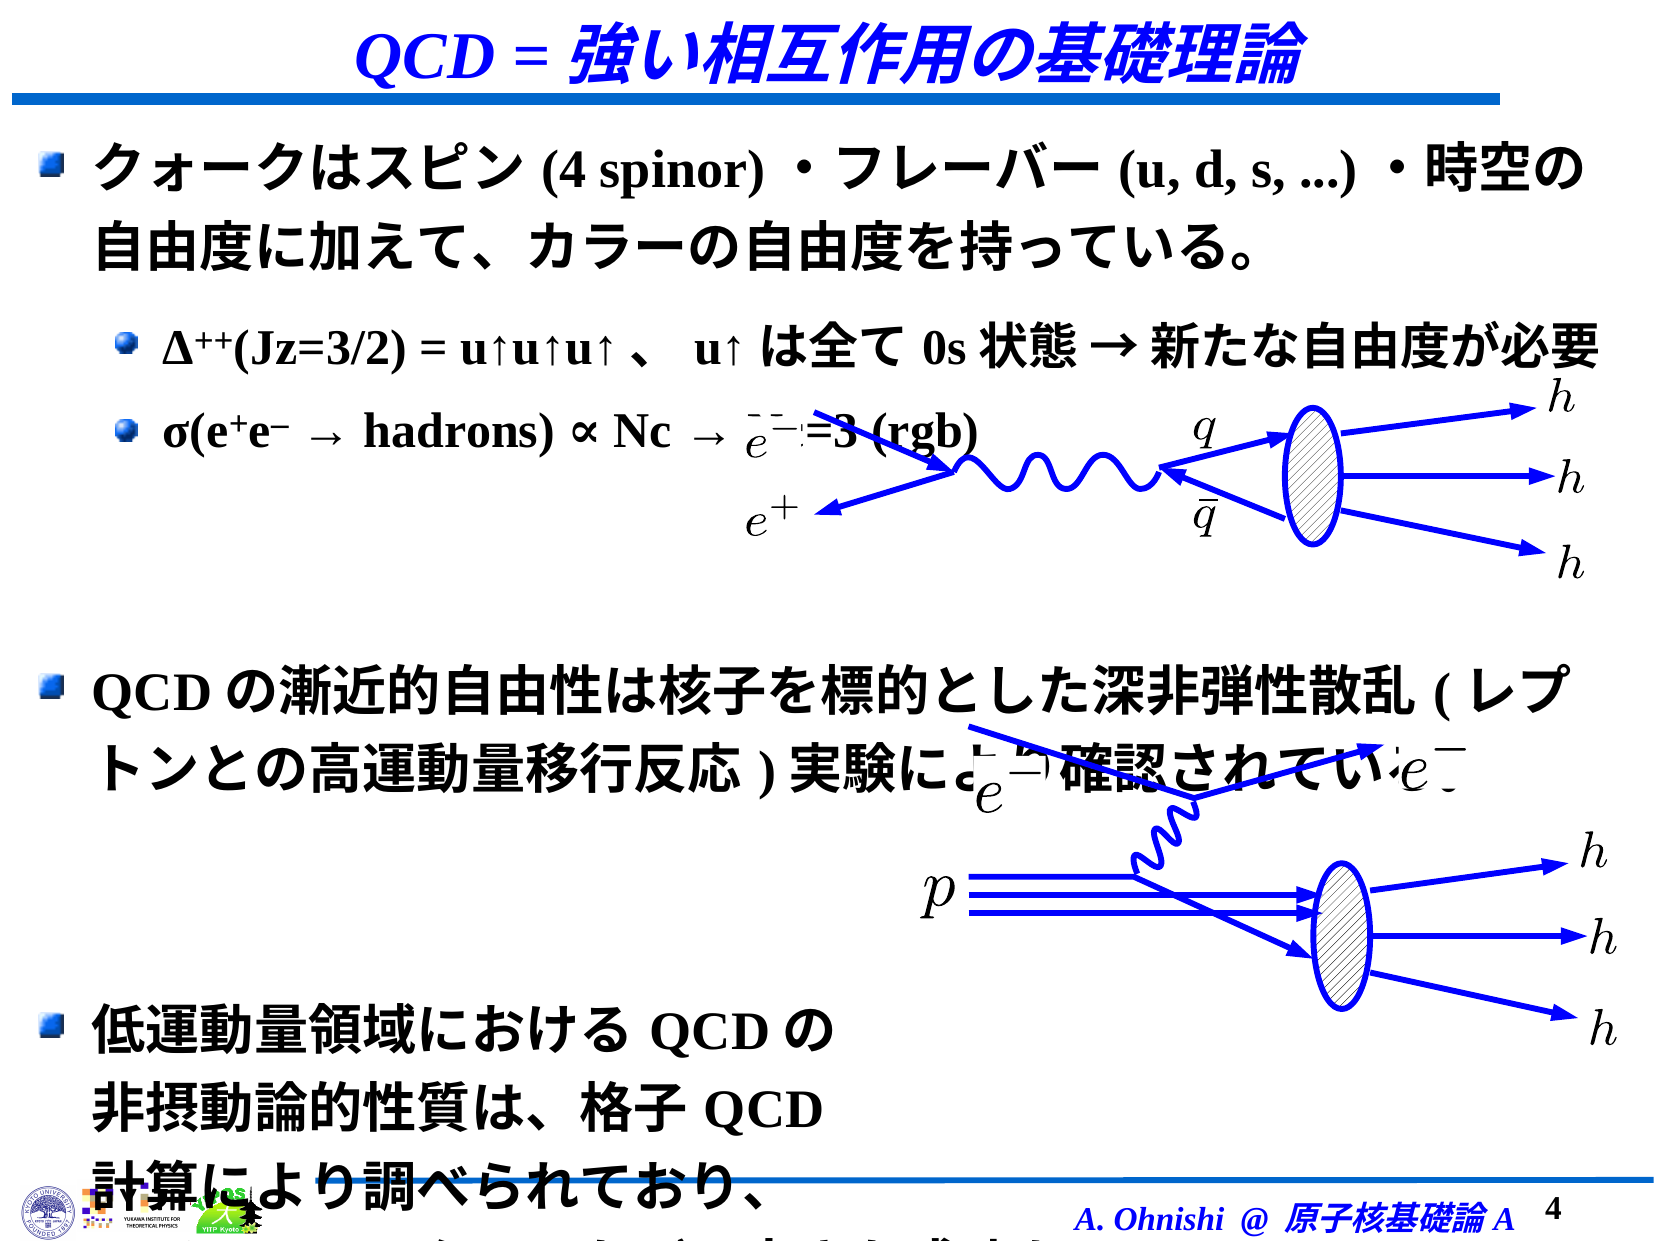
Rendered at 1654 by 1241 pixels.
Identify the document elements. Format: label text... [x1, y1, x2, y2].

text_box [1555, 459, 1586, 494]
text_box [1587, 1008, 1619, 1046]
text_box [1546, 377, 1577, 412]
text_box [1587, 917, 1619, 955]
picture [20, 1185, 76, 1241]
text_box [1398, 732, 1471, 790]
text_box [1191, 417, 1218, 449]
list クォークはスピン(4 spinor)・フレーバー(u, d, s, ...)・時空の自由度に加えて、カラーの自由度を持っている。 Δ++(Jz=3/2) = u↑u↑u↑、u↑は全て0s状態 → 新たな自由度が必要 σ(e+e– → hadrons) ∝ Nc → Nc=3 (rgb) QCDの漸近的自由性は核子を標的とした深非弾性散乱(レプトンとの高運動量移行反応)実験により確認されている。 低運動量領域におけるQCDの 非摂動論的性質は、格子QCD 計算により調べられており、 ハドロンスペクトルなどで大きな成功を 収めている。 [20, 124, 1621, 1137]
picture [77, 1179, 263, 1234]
title QCD =強い相互作用の基礎理論 [0, 0, 1654, 99]
text_box [1284, 407, 1341, 545]
text_box [1578, 831, 1609, 868]
text_box [744, 494, 801, 536]
text_box [973, 755, 1046, 813]
text_box [1313, 863, 1371, 1010]
text_box [1191, 499, 1222, 537]
text_box [744, 416, 802, 458]
text_box [1555, 544, 1586, 579]
text_box [919, 876, 956, 919]
